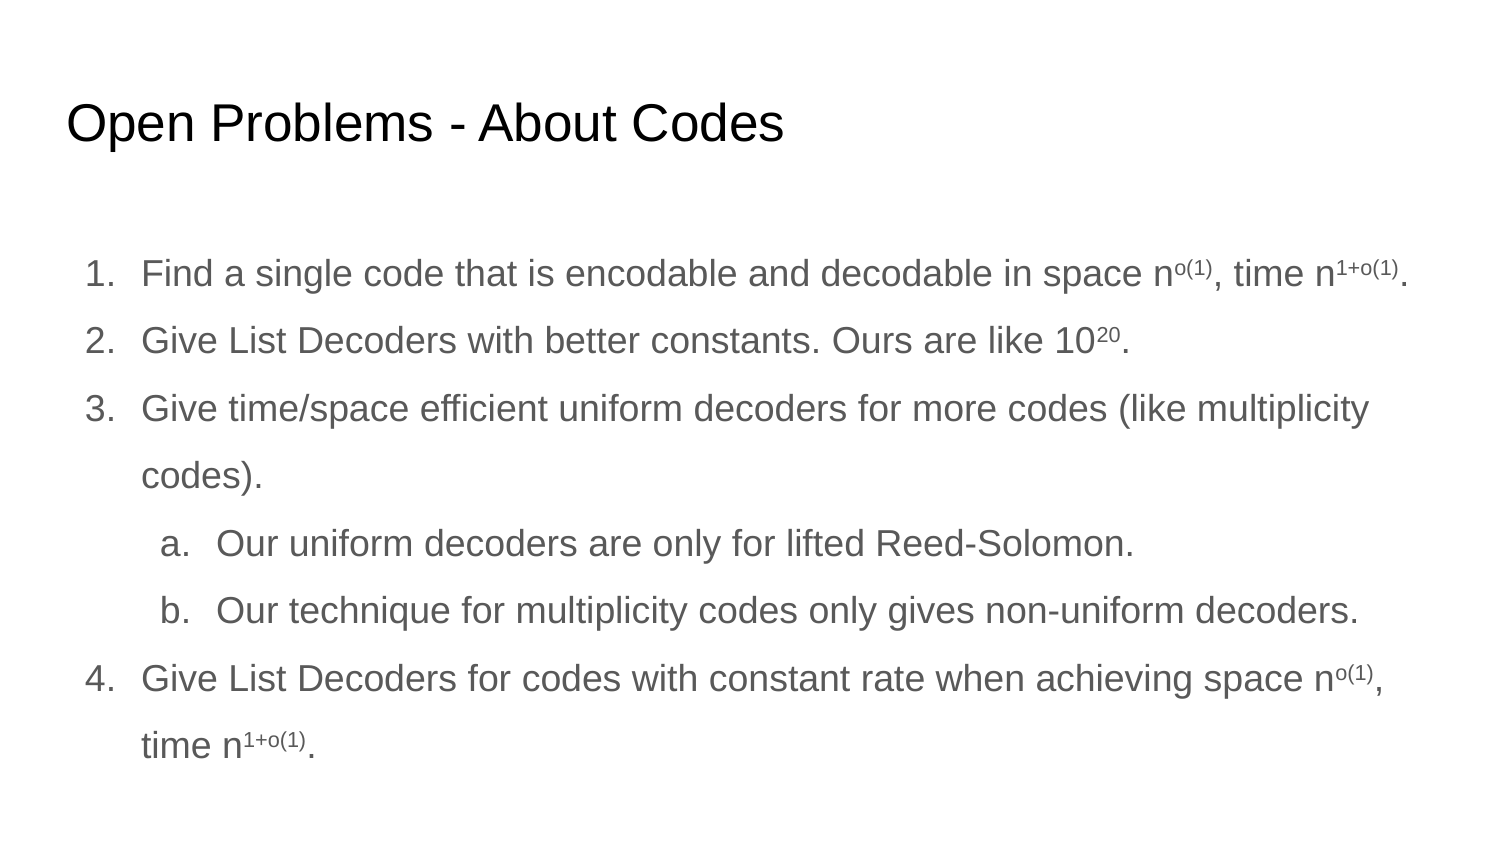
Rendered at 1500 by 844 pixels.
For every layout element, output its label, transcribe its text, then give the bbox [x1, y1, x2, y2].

list Find a single code that is encodable and decodable in space no(1), time n1+o(1). Give List Decoders with better constants. Ours are like 1020. Give time/space efficient uniform decoders for more codes (like multiplicity codes). Our uniform decoders are only for lifted Reed-Solomon. Our technique for multiplicity codes only gives non-uniform decoders. Give List Decoders for codes with constant rate when achieving space no(1), time n1+o(1). [51, 189, 1449, 844]
title Open Problems - About Codes [51, 72, 1449, 167]
